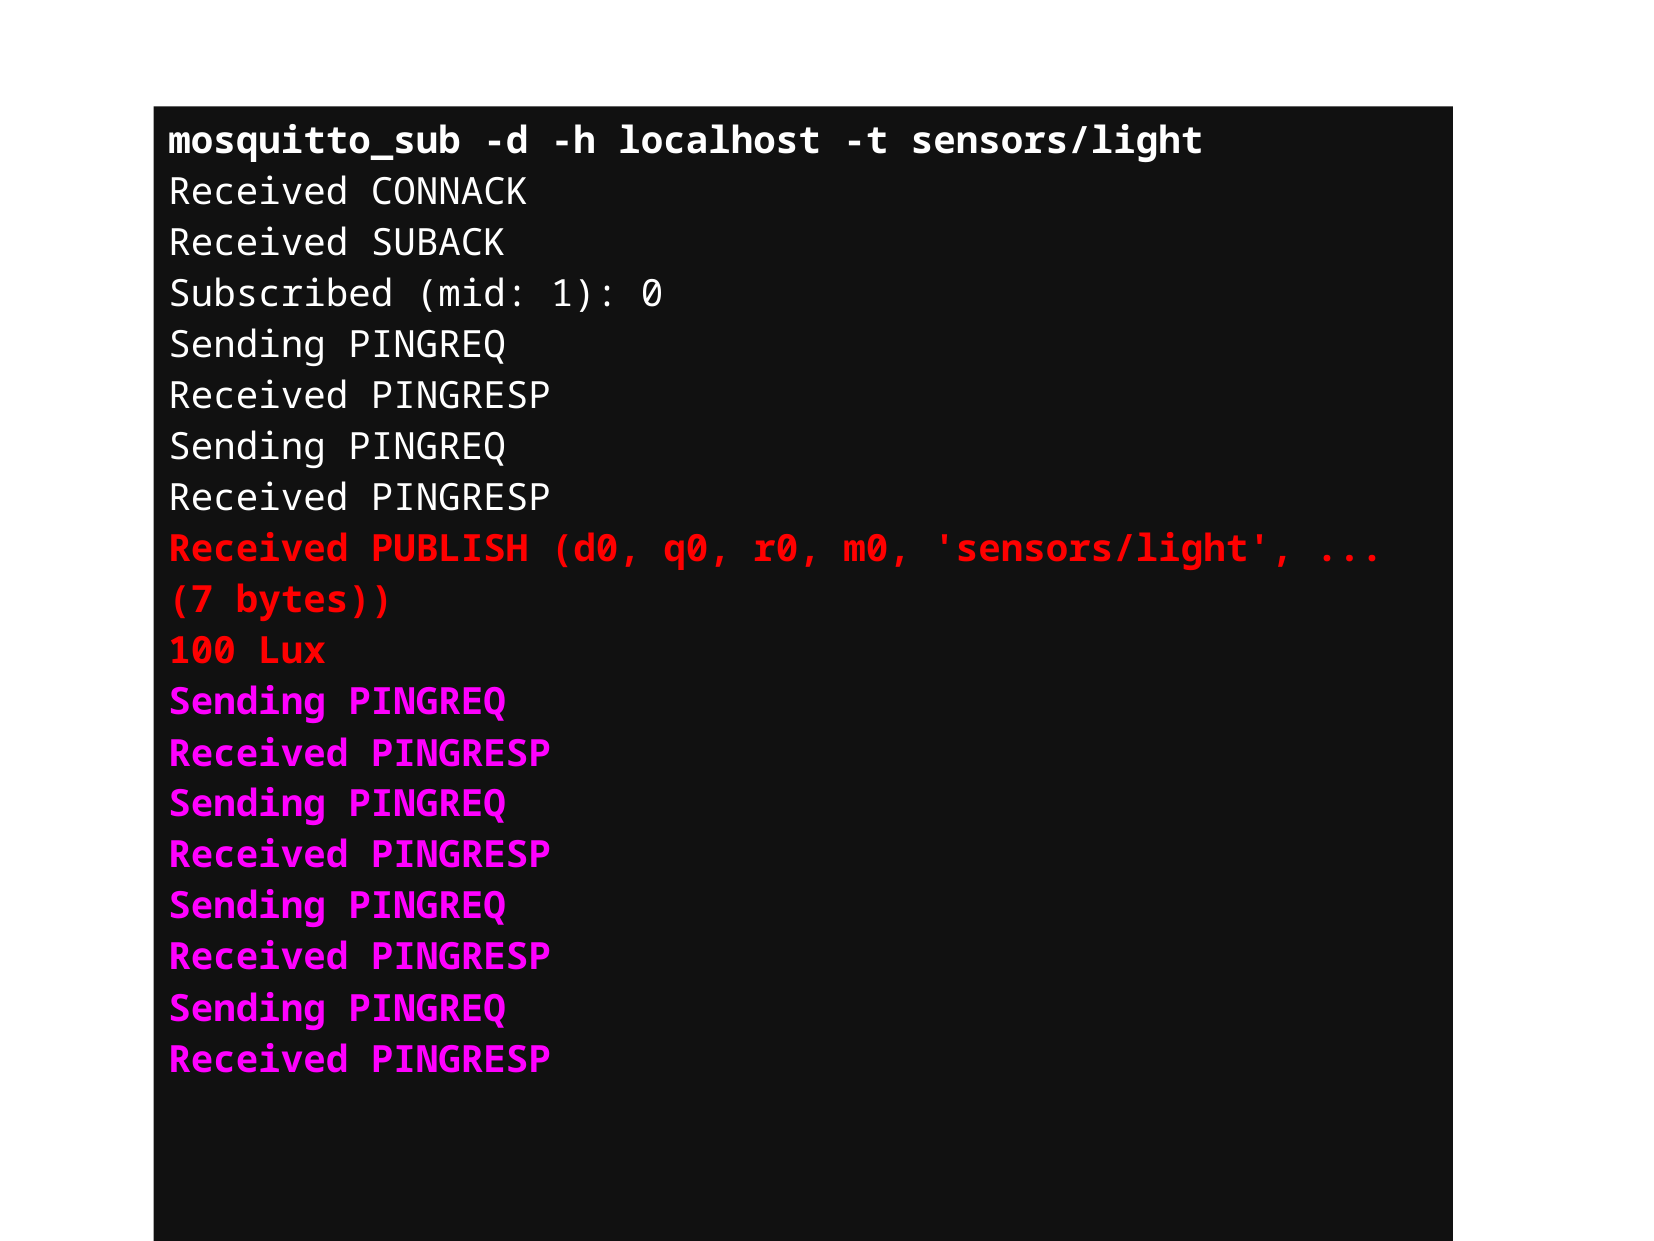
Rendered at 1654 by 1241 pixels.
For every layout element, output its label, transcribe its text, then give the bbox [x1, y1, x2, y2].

text_box mosquitto_sub -d -h localhost -t sensors/light Received CONNACK Received SUBACK Subscribed (mid: 1): 0 Sending PINGREQ Received PINGRESP Sending PINGREQ Received PINGRESP Received PUBLISH (d0, q0, r0, m0, 'sensors/light', ... (7 bytes)) 100 Lux Sending PINGREQ Received PINGRESP Sending PINGREQ Received PINGRESP Sending PINGREQ Received PINGRESP Sending PINGREQ Received PINGRESP [153, 106, 1453, 1095]
